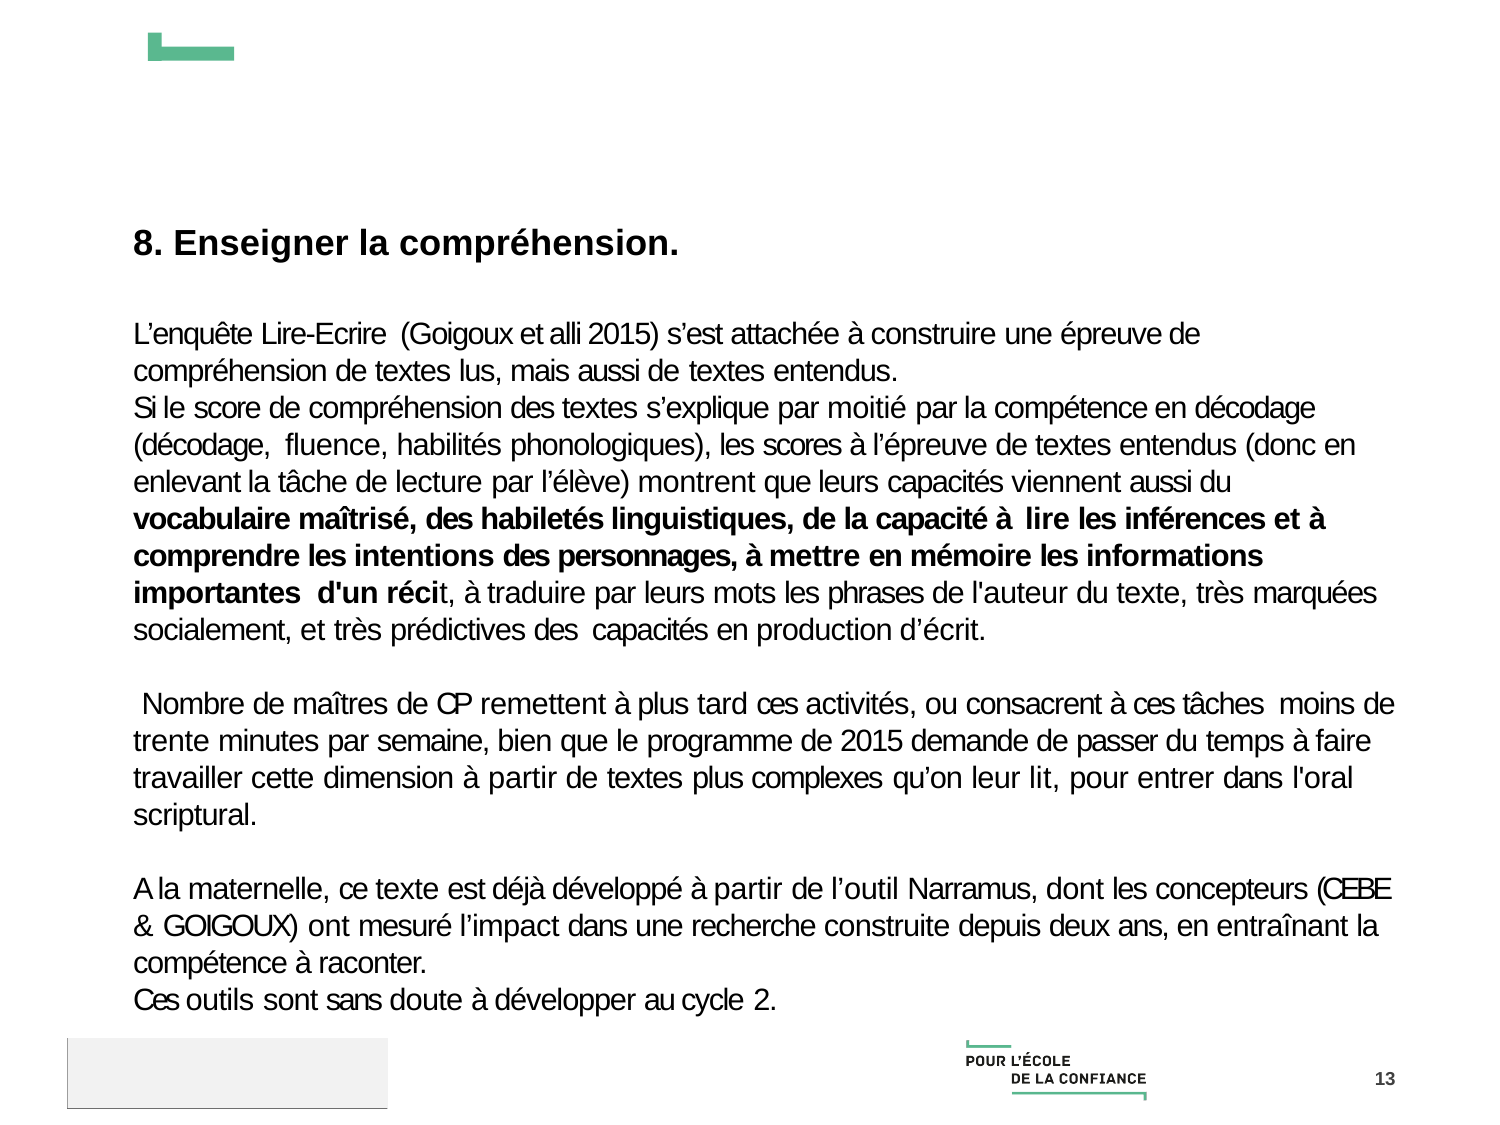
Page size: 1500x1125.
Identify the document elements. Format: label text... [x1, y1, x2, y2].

text_box [147, 32, 235, 61]
text_box [67, 1038, 388, 1109]
picture [952, 1028, 1160, 1113]
slide_number <numéro> [1336, 1048, 1411, 1109]
list 8. Enseigner la compréhension. L’enquête Lire-Ecrire (Goigoux et alli 2015) s’est attachée à construire une épreuve de compréhension de textes lus, mais aussi de textes entendus. Si le score de compréhension des textes s’explique par moitié par la compétence en décodage (décodage, fluence, habilités phonologiques), les scores à l’épreuve de textes entendus (donc en enlevant la tâche de lecture par l’élève) montrent que leurs capacités viennent aussi du vocabulaire maîtrisé, des habiletés linguistiques, de la capacité à lire les inférences et à comprendre les intentions des personnages, à mettre en mémoire les informations importantes d'un récit, à traduire par leurs mots les phrases de l'auteur du texte, très marquées socialement, et très prédictives des capacités en production d’écrit. Nombre de maîtres de CP remettent à plus tard ces activités, ou consacrent à ces tâches moins de trente minutes par semaine, bien que le programme de 2015 demande de passer du temps à faire travailler cette dimension à partir de textes plus complexes qu’on leur lit, pour entrer dans l'oral scriptural. A la maternelle, ce texte est déjà développé à partir de l’outil Narramus, dont les concepteurs (CEBE & GOIGOUX) ont mesuré l’impact dans une recherche construite depuis deux ans, en entraînant la compétence à raconter. Ces outils sont sans doute à développer au cycle 2. [118, 211, 1412, 1028]
